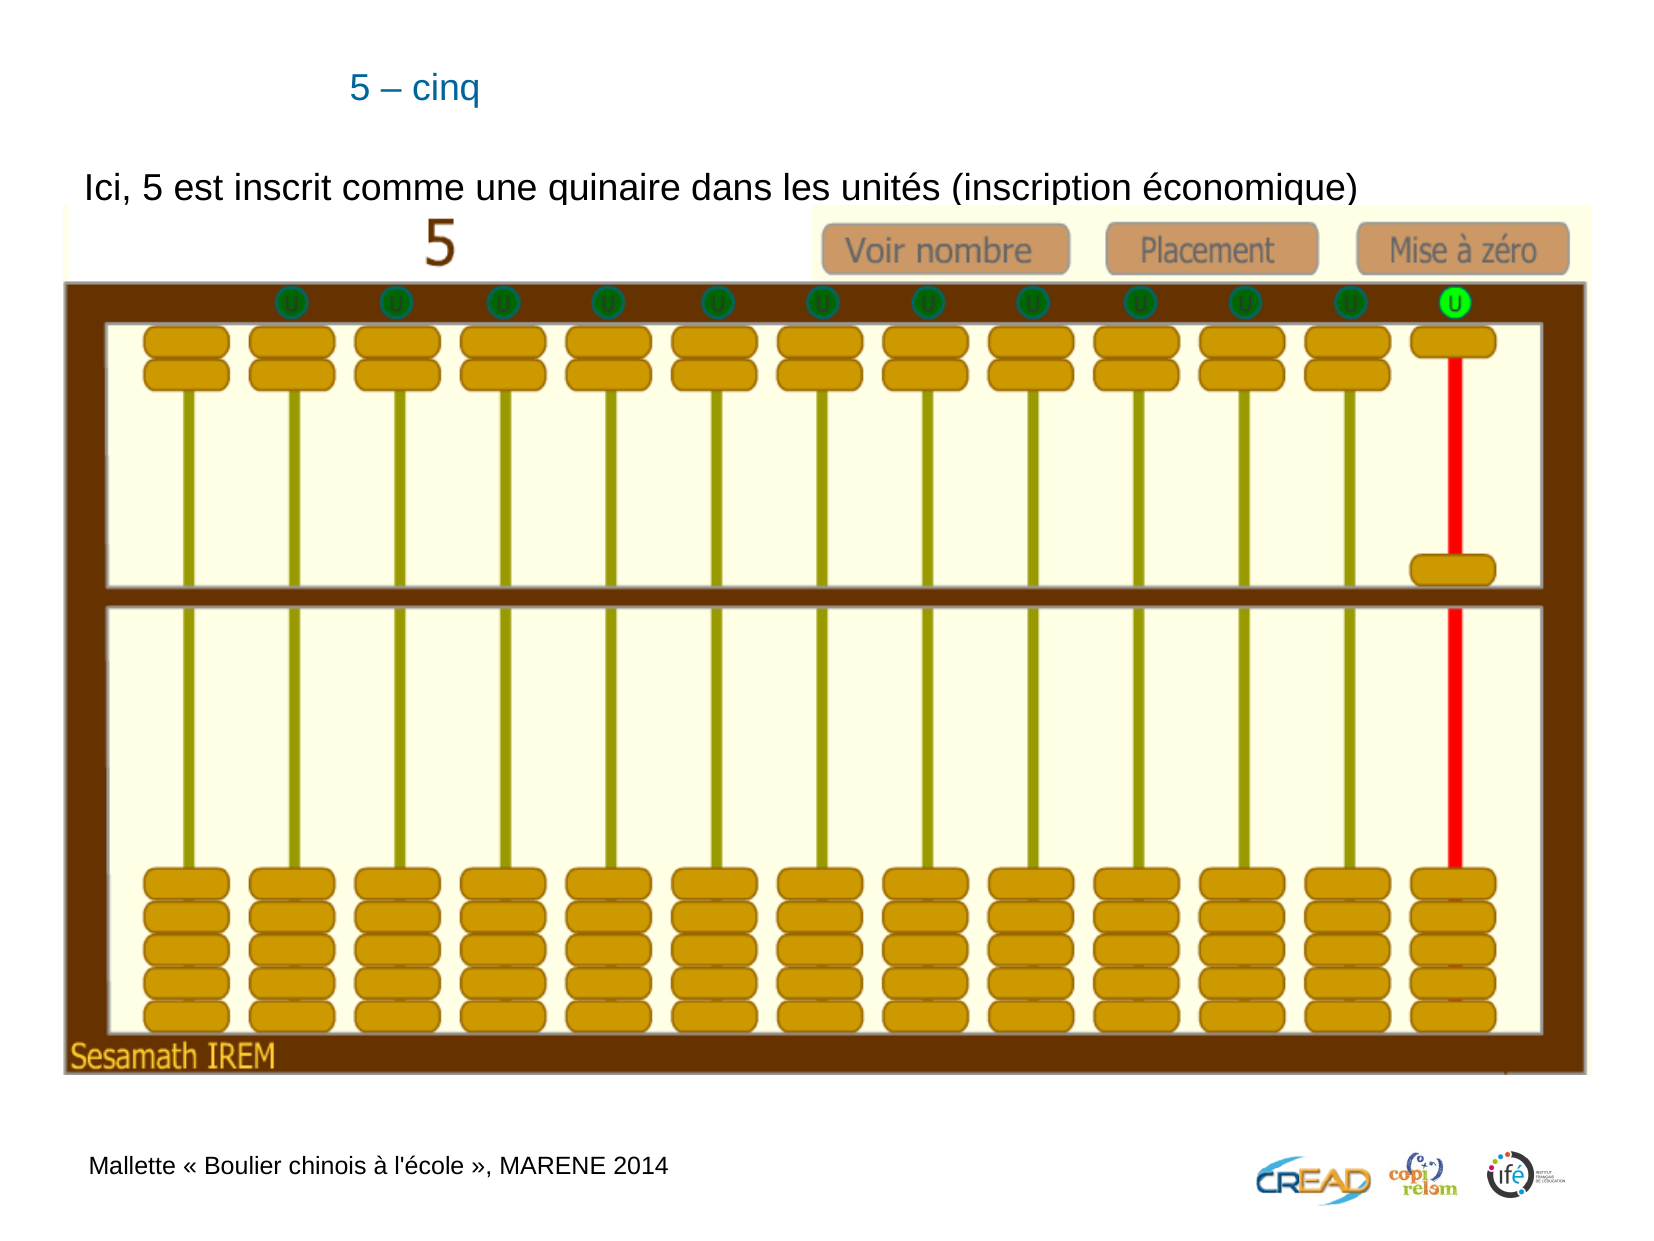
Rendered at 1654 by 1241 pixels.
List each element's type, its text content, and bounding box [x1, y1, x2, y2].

text_box Ici, 5 est inscrit comme une quinaire dans les unités (inscription économique) [69, 159, 1388, 205]
picture [1487, 1151, 1565, 1198]
picture [1387, 1151, 1461, 1197]
picture [1251, 1151, 1377, 1211]
text_box 5 – cinq [334, 59, 1477, 116]
picture [63, 205, 1592, 1075]
